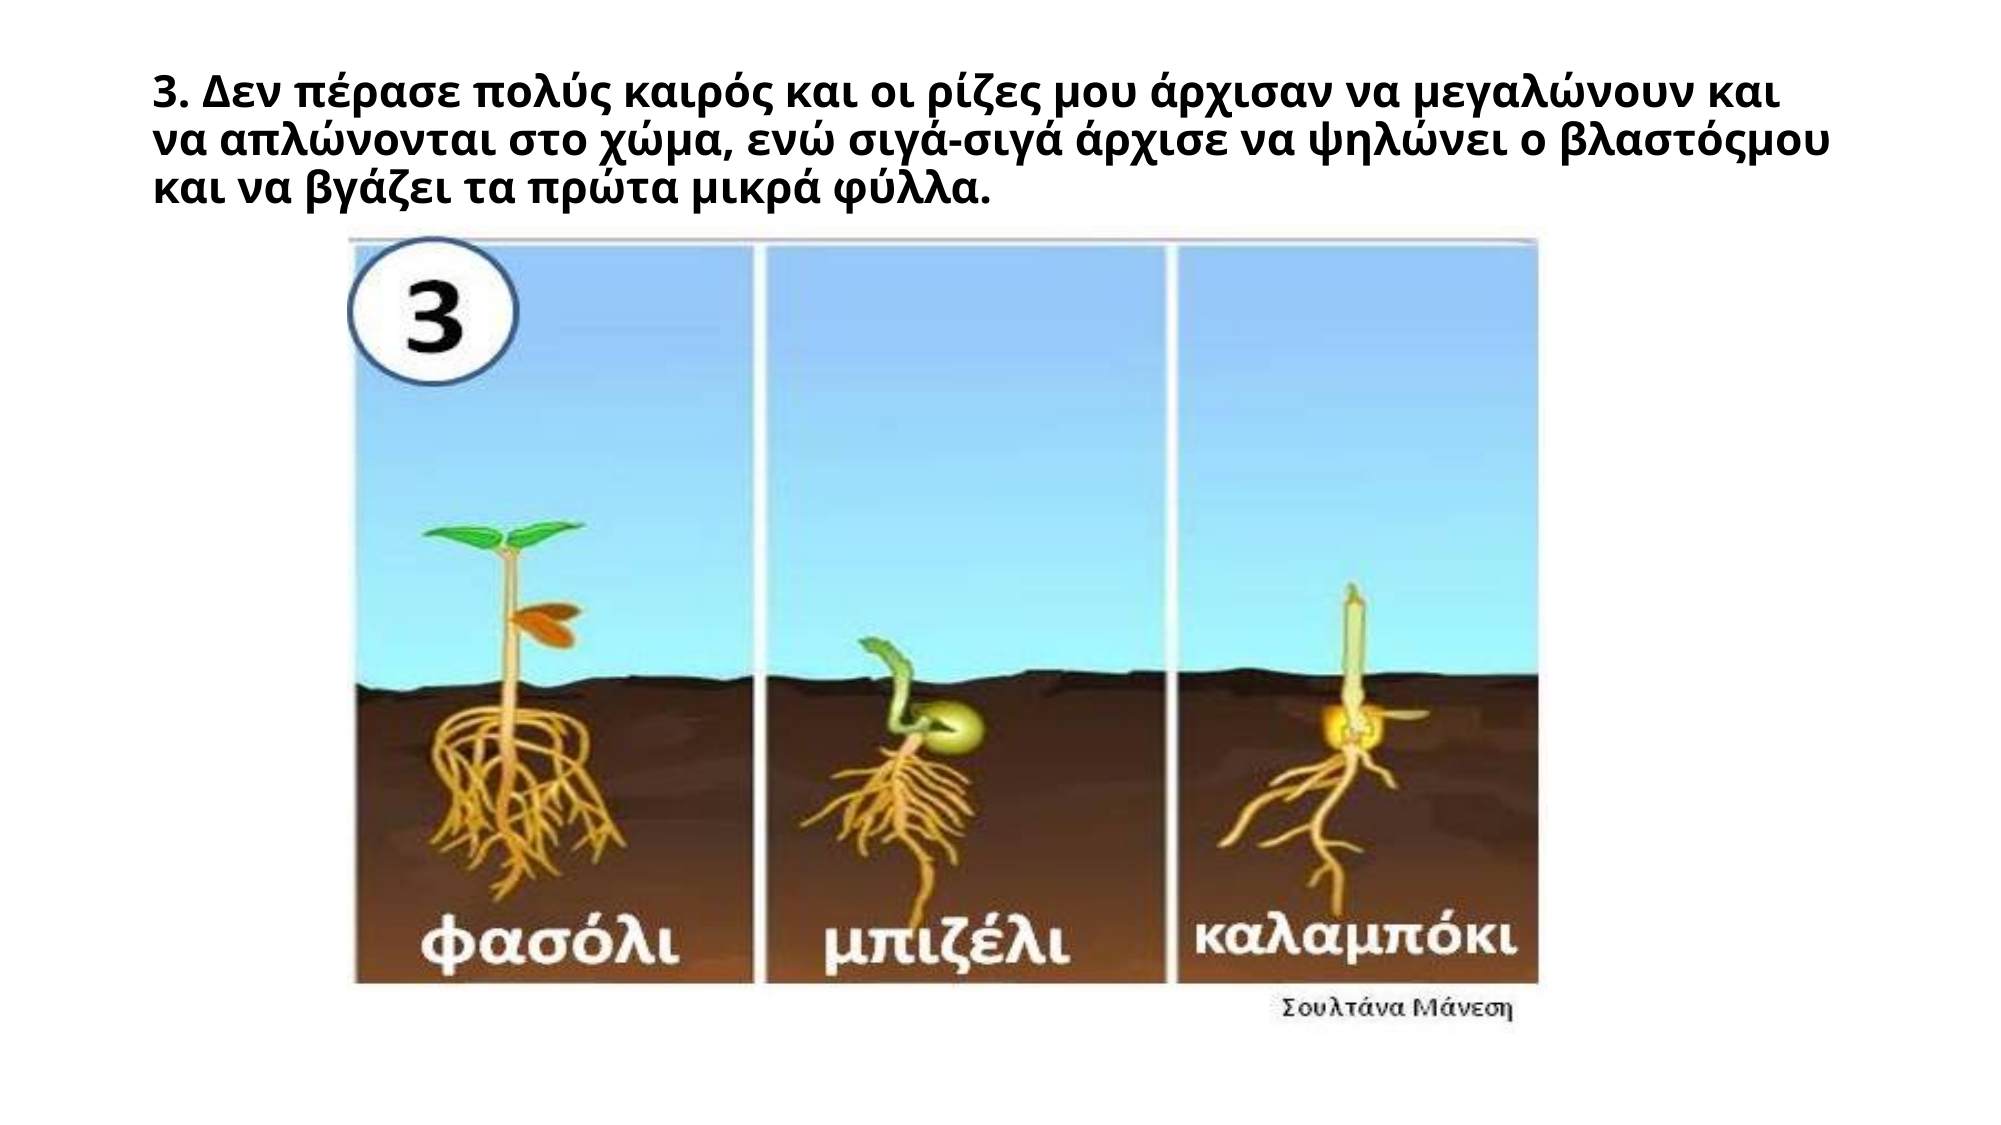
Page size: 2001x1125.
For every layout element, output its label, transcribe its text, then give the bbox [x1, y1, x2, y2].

picture [347, 225, 1548, 1066]
title 3. Δεν πέρασε πολύς καιρός και οι ρίζες μου άρχισαν να μεγαλώνουν και να απλώνονται στο χώμα, ενώ σιγά-σιγά άρχισε να ψηλώνει ο βλαστόςμου και να βγάζει τα πρώτα μικρά φύλλα. [137, 59, 1863, 278]
